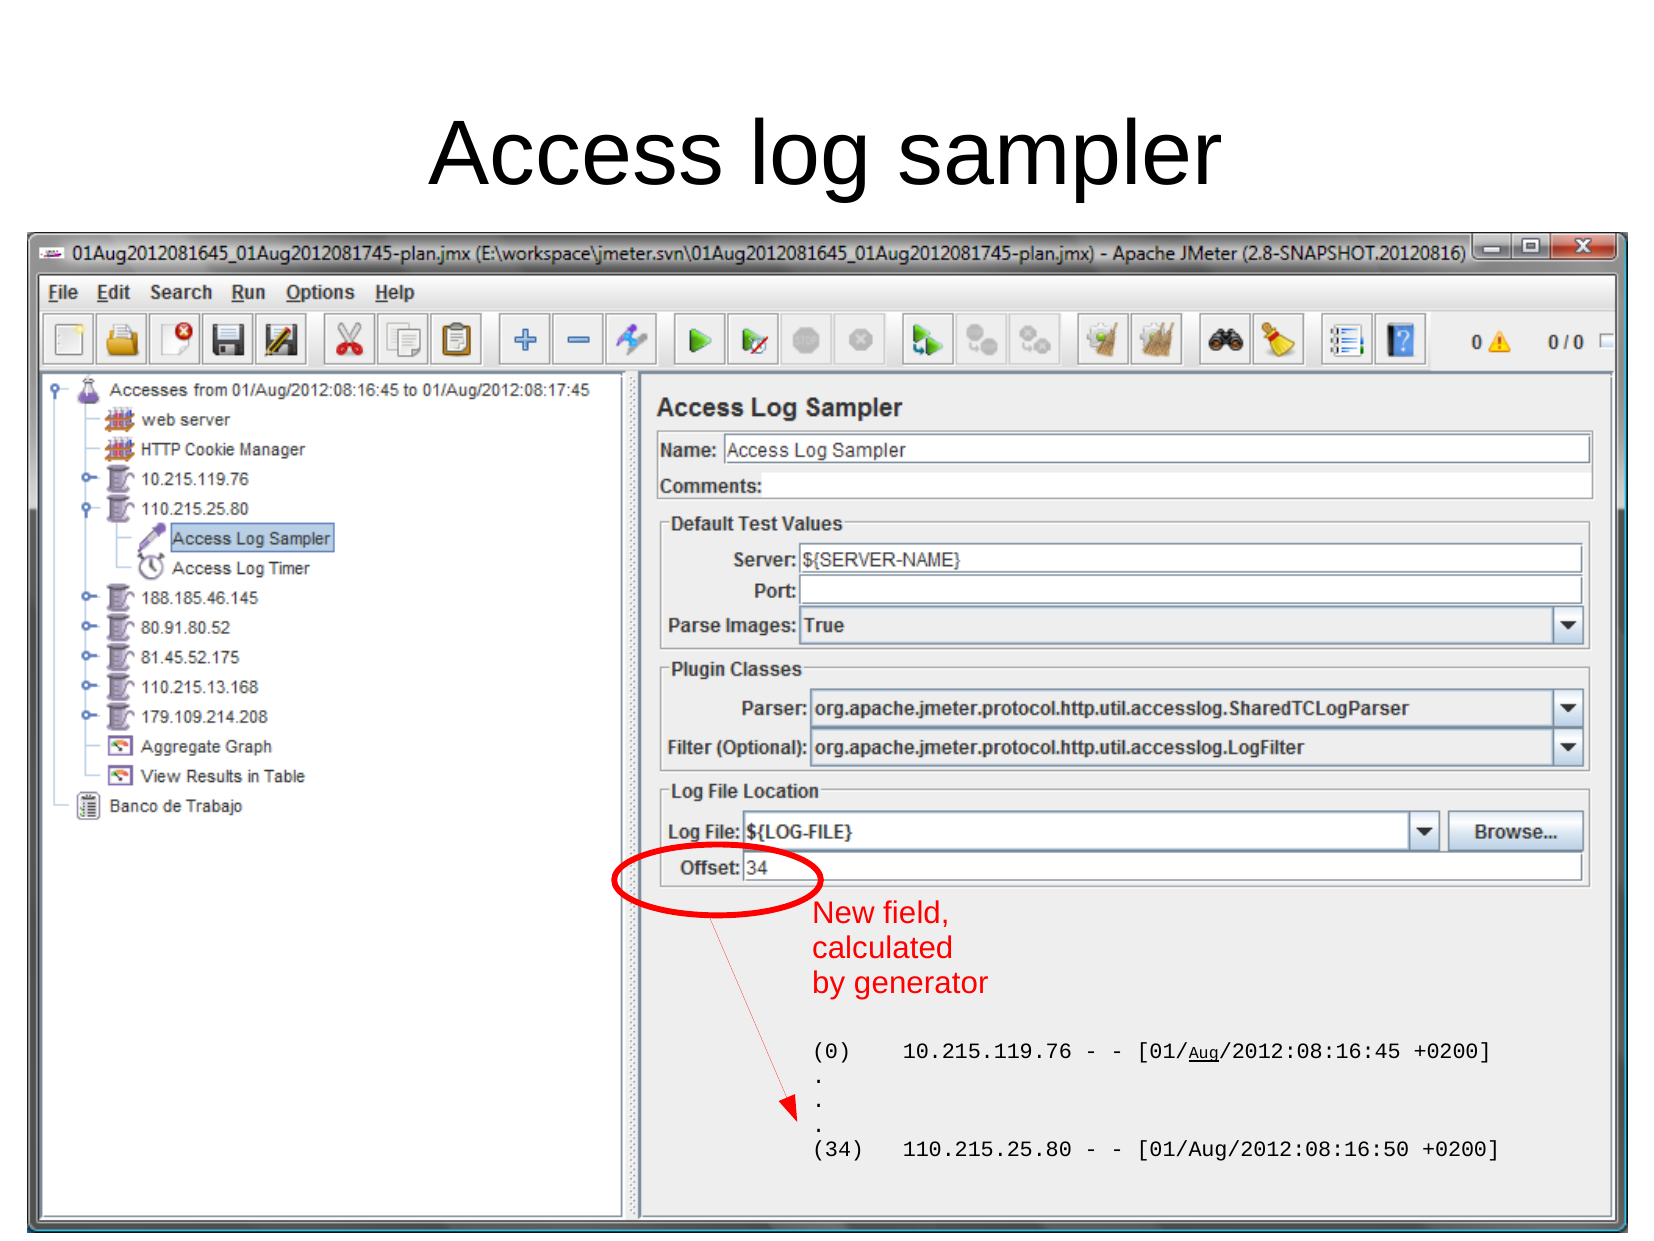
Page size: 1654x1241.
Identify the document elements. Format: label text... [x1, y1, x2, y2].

picture [27, 232, 1628, 1233]
text_box (0) 10.215.119.76 - - [01/Aug/2012:08:16:45 +0200] . . . (34) 110.215.25.80 - - [01/Aug/2012:08:16:50 +0200] [797, 1033, 1565, 1168]
title Access log sampler [82, 56, 1571, 232]
text_box New field, calculated by generator [797, 888, 1004, 1008]
